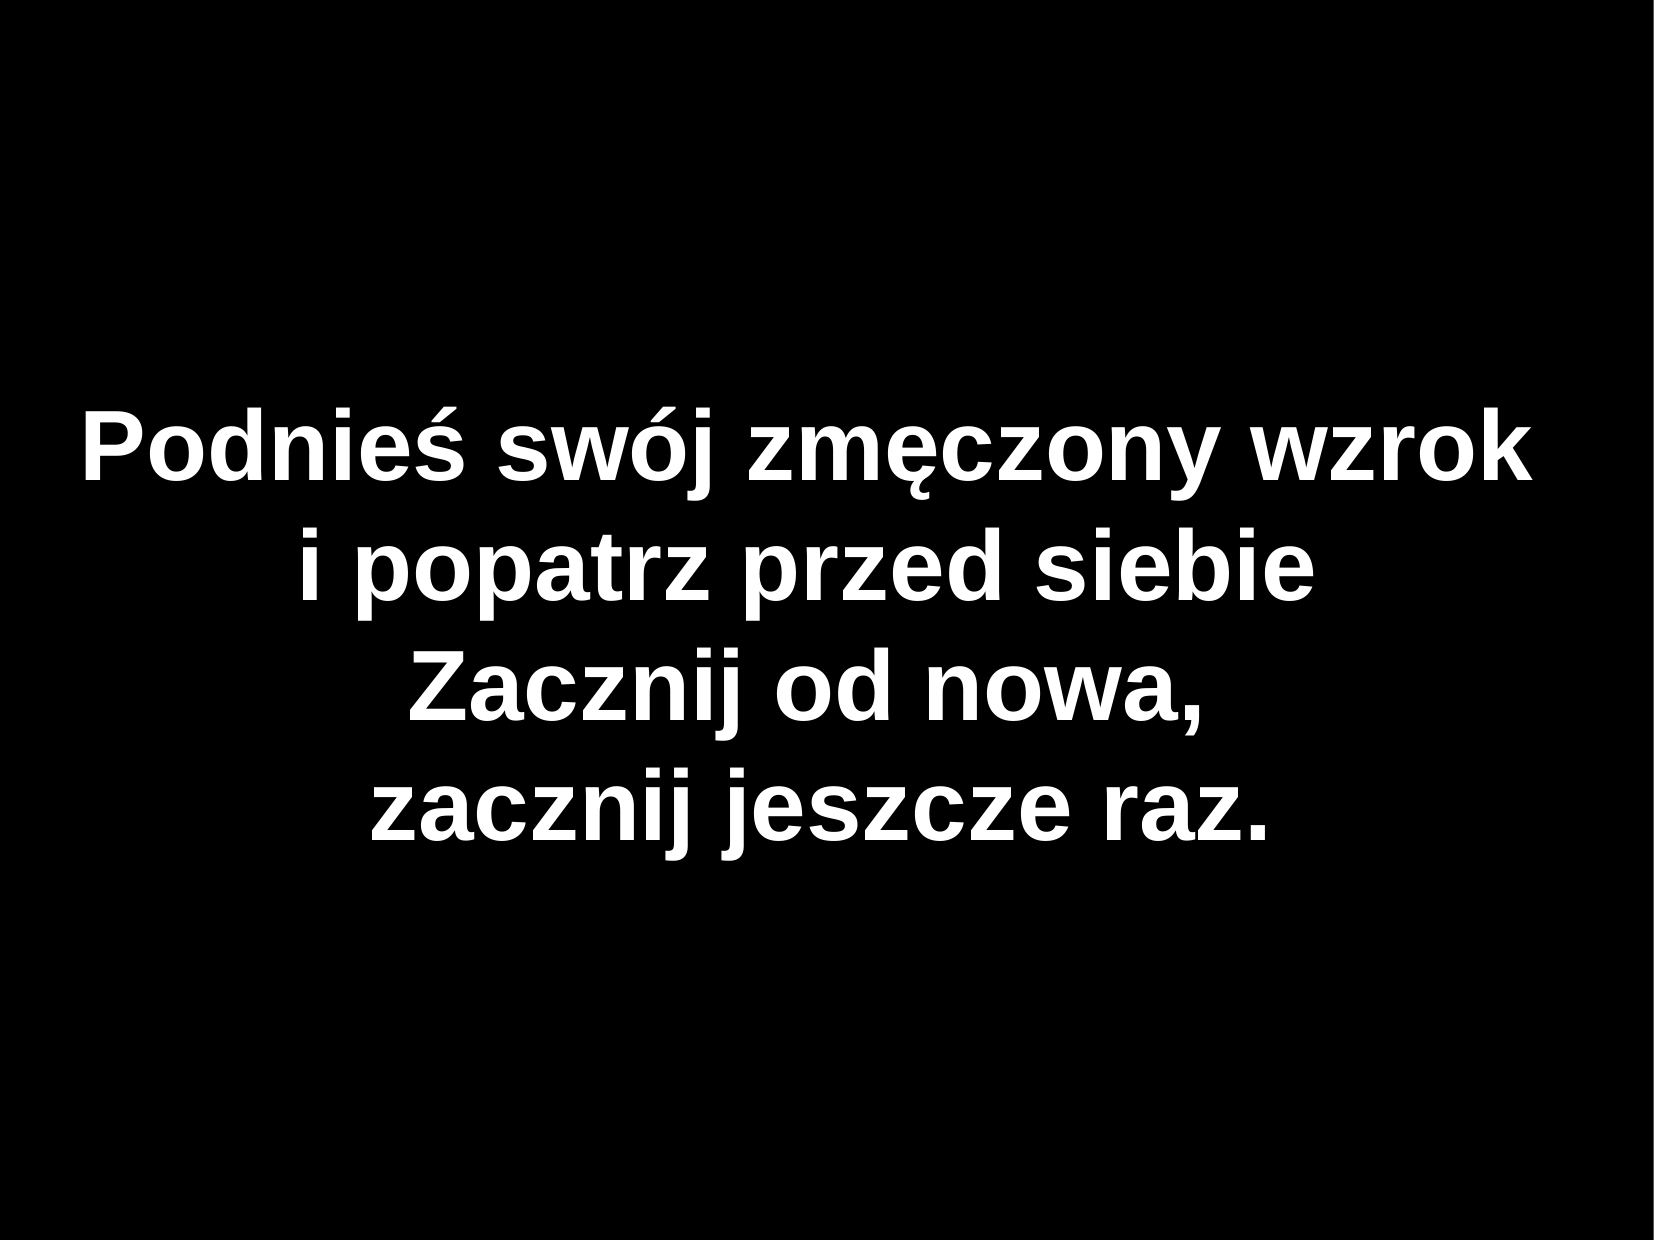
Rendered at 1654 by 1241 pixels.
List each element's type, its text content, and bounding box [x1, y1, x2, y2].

subtitle Podnieś swój zmęczony wzrok i popatrz przed siebie Zacznij od nowa, zacznij jeszcze raz. [0, 377, 1642, 863]
